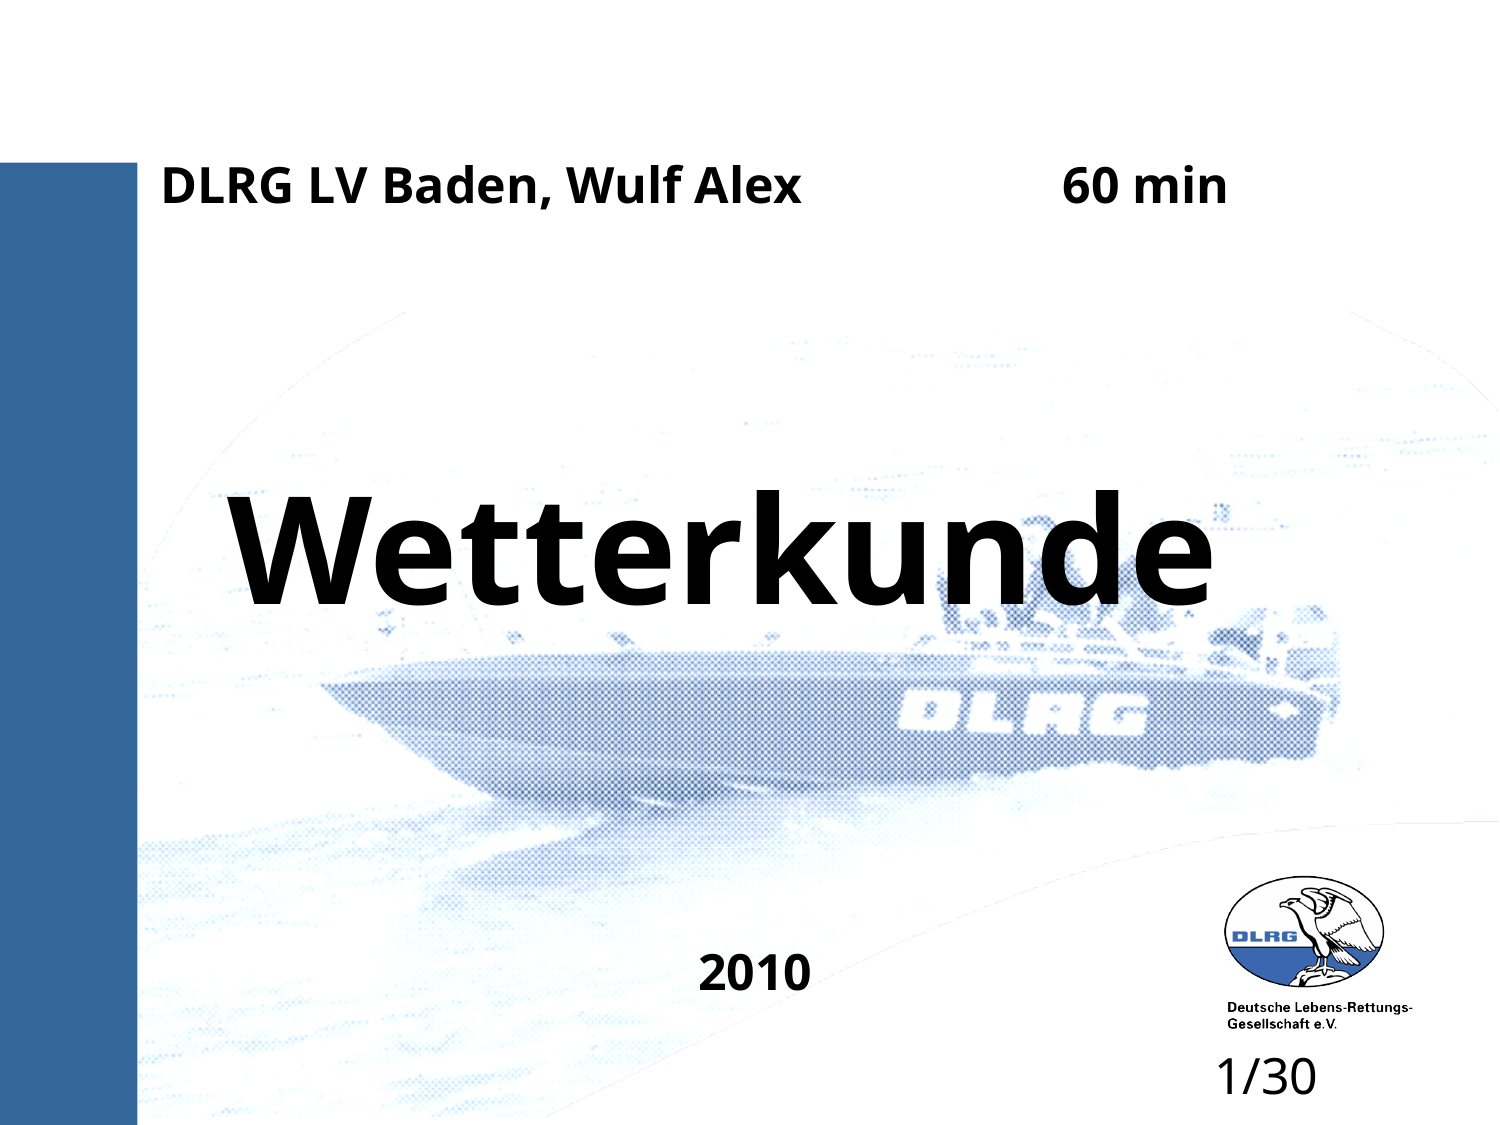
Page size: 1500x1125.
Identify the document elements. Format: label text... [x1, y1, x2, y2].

title Wetterkunde [213, 449, 1354, 640]
text_box 2010 [683, 949, 852, 1007]
text_box DLRG LV Baden, Wulf Alex 60 min [145, 162, 1446, 237]
text_box <Nummer>/30 [1199, 1048, 1500, 1119]
picture [138, 311, 1499, 1118]
